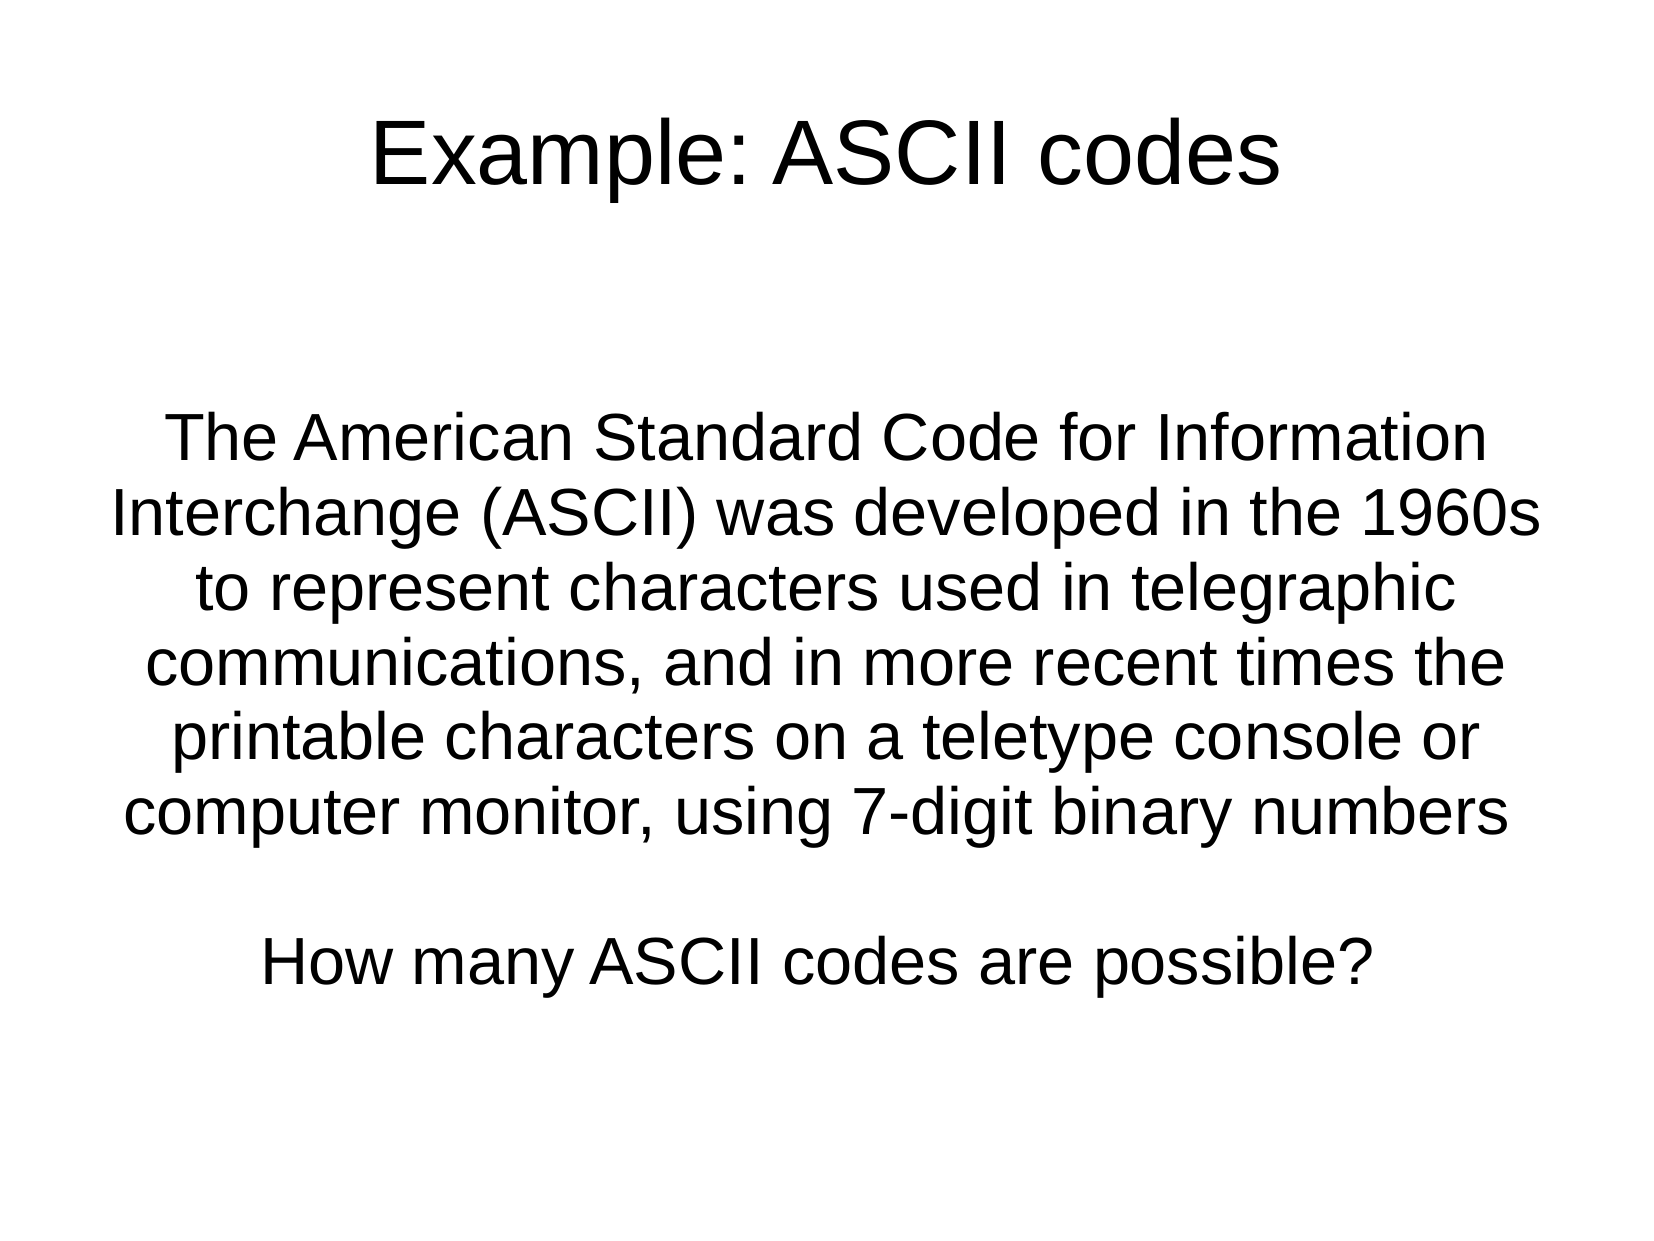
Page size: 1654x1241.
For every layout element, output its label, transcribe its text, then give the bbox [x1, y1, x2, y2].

subtitle The American Standard Code for Information Interchange (ASCII) was developed in the 1960s to represent characters used in telegraphic communications, and in more recent times the printable characters on a teletype console or computer monitor, using 7-digit binary numbers How many ASCII codes are possible? [82, 297, 1571, 1102]
title Example: ASCII codes [82, 56, 1571, 250]
